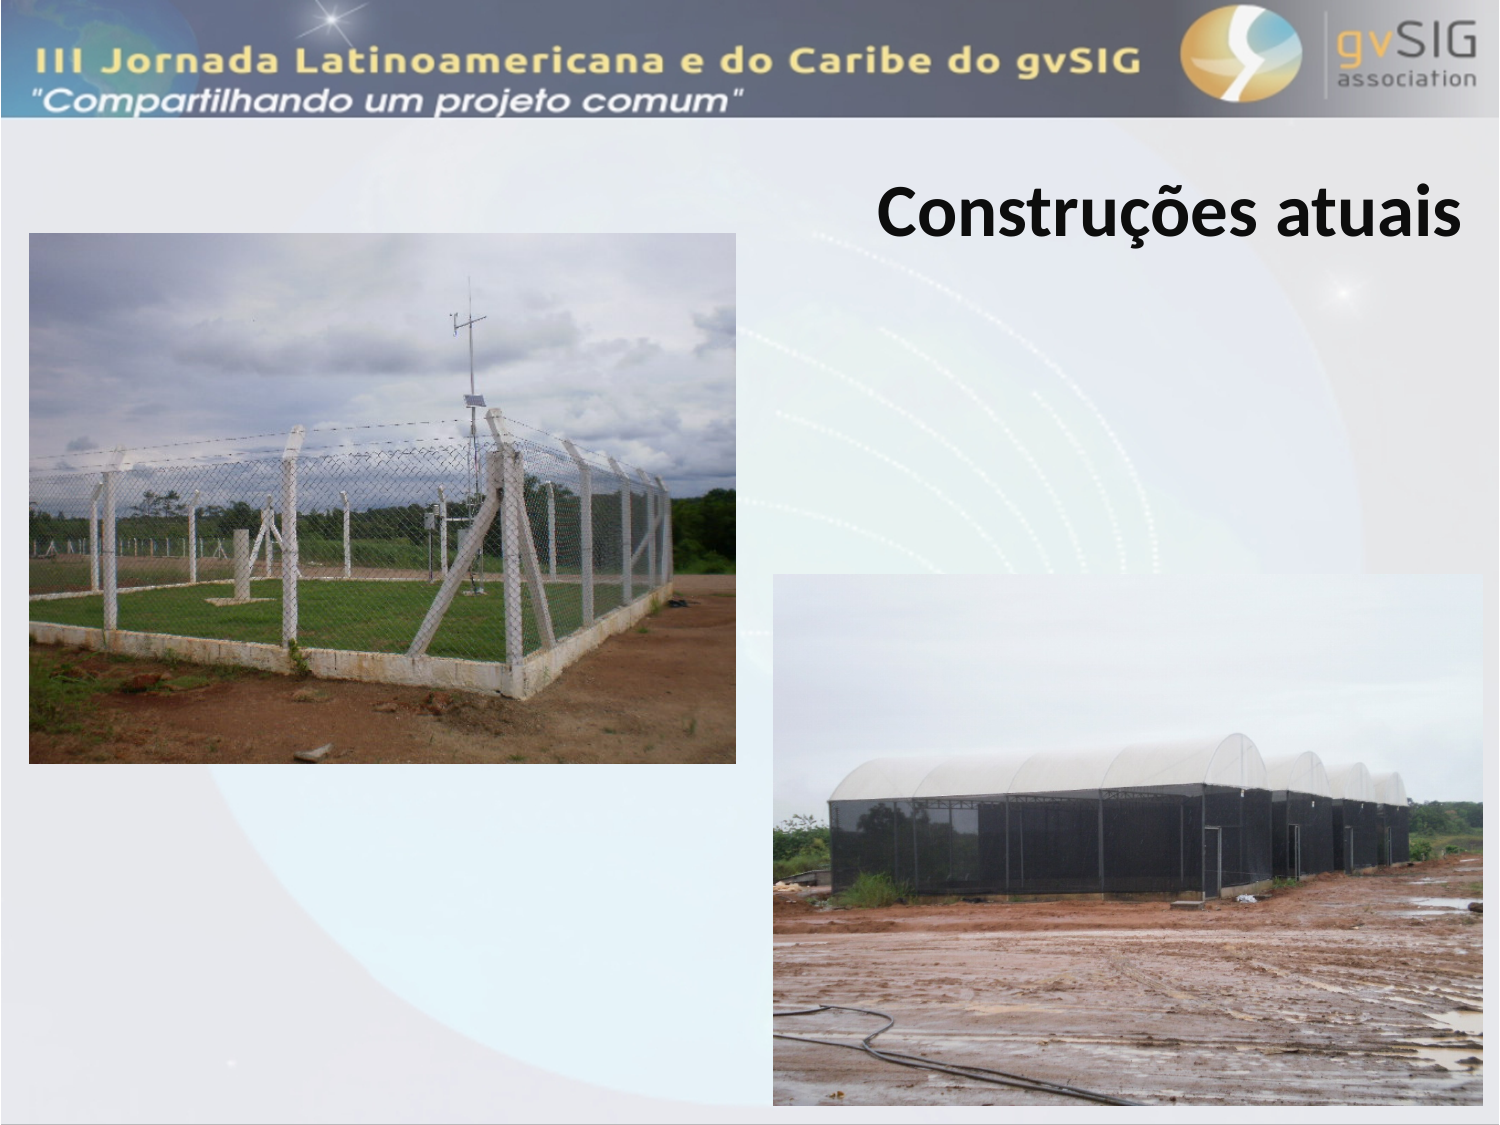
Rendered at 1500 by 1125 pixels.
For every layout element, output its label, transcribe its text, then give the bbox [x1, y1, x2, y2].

text_box Construções atuais [862, 117, 1500, 296]
picture [0, 0, 1500, 1125]
